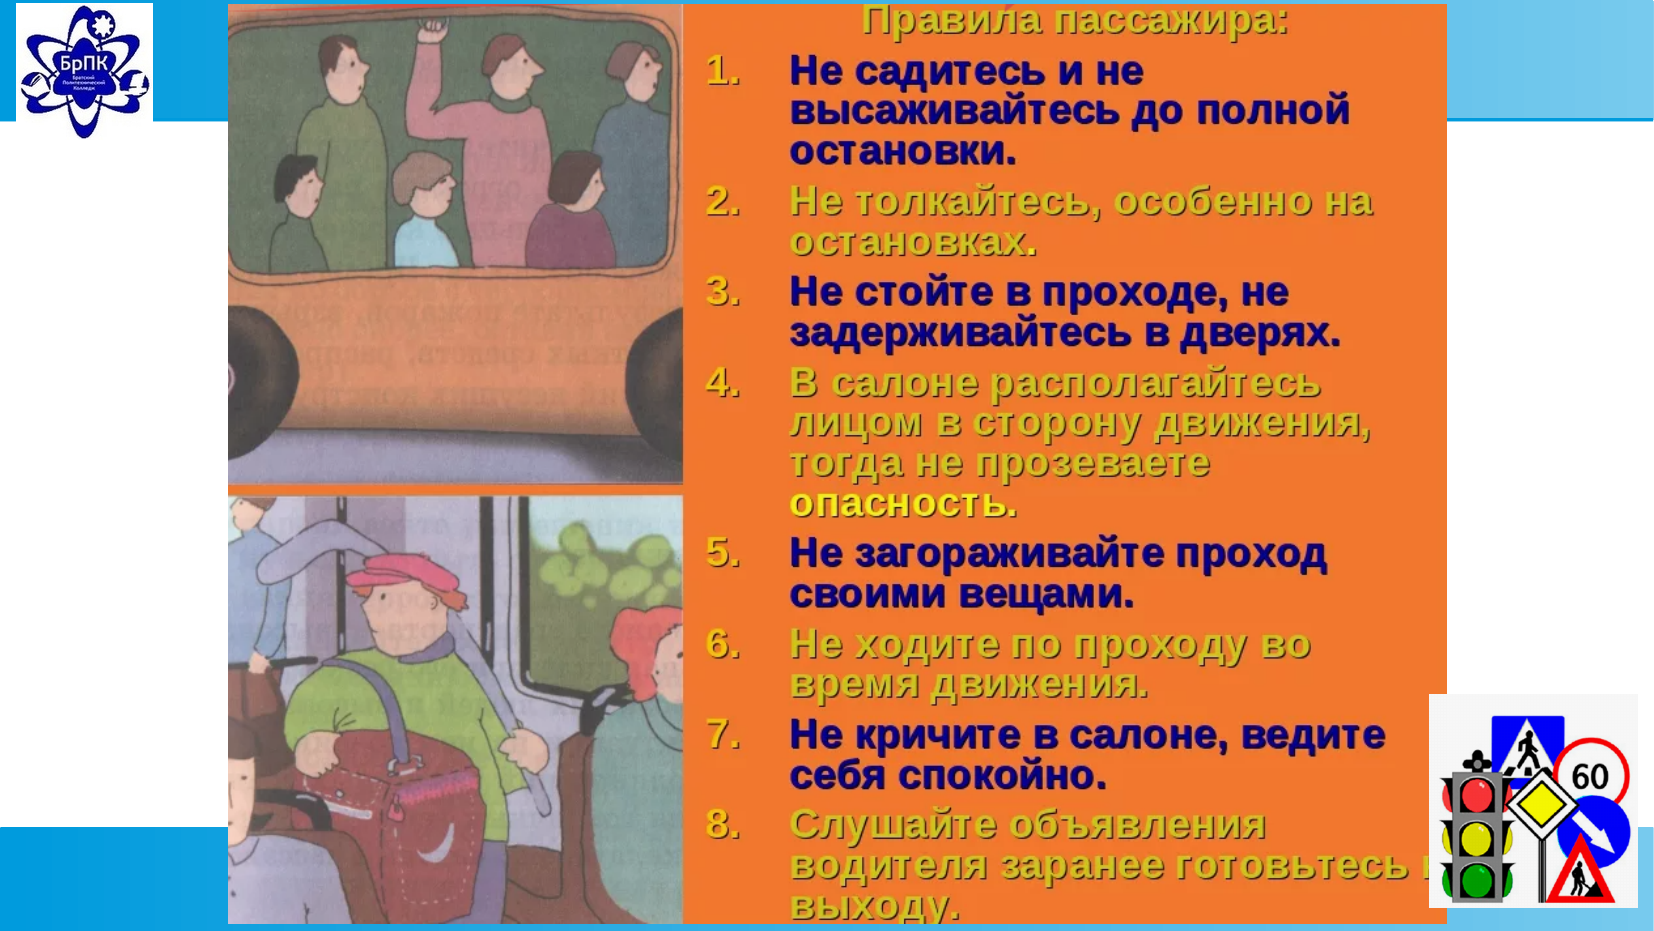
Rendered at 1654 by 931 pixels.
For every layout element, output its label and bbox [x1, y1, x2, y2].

picture [16, 4, 153, 140]
picture [228, 4, 1638, 925]
